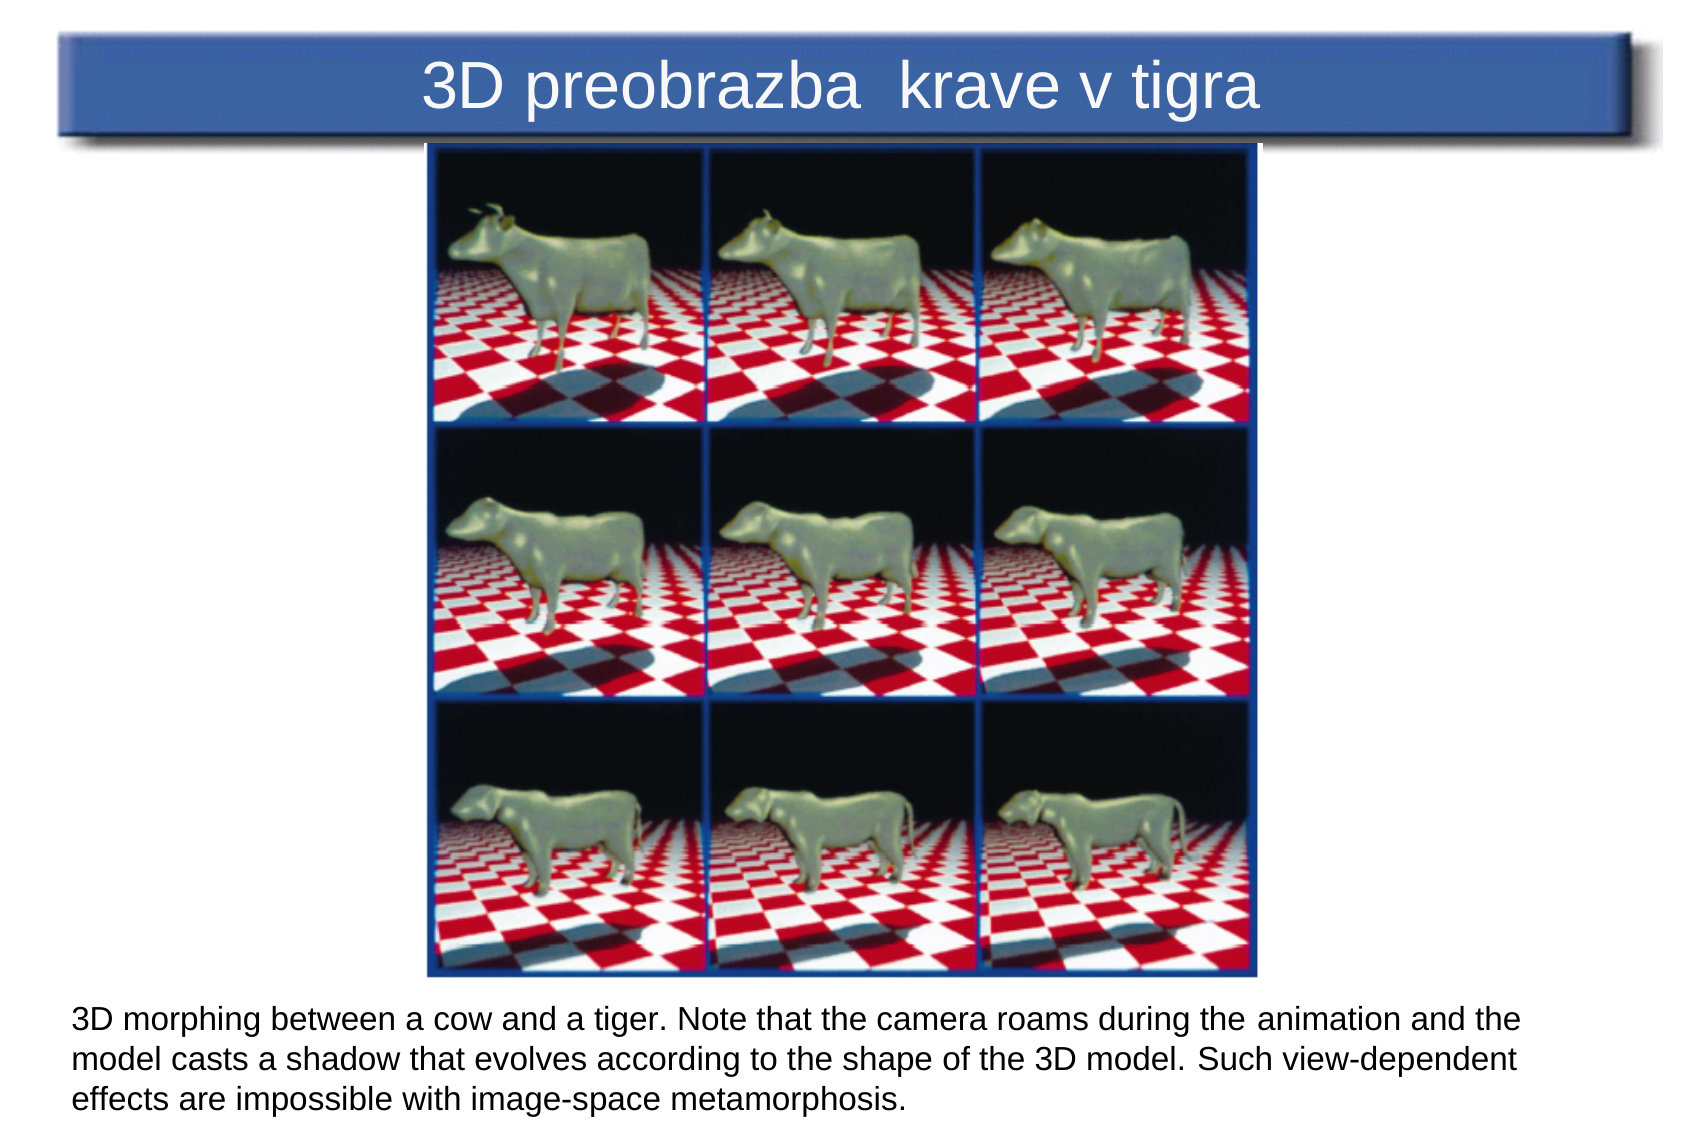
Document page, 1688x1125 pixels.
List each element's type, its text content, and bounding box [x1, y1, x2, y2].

picture [56, 29, 1663, 981]
text_box 3D morphing between a cow and a tiger. Note that the camera roams during the animation and the model casts a shadow that evolves according to the shape of the 3D model. Such view-dependent effects are impossible with image-space metamorphosis. [56, 989, 1631, 1125]
text_box 3D preobrazba krave v tigra [406, 34, 1277, 130]
